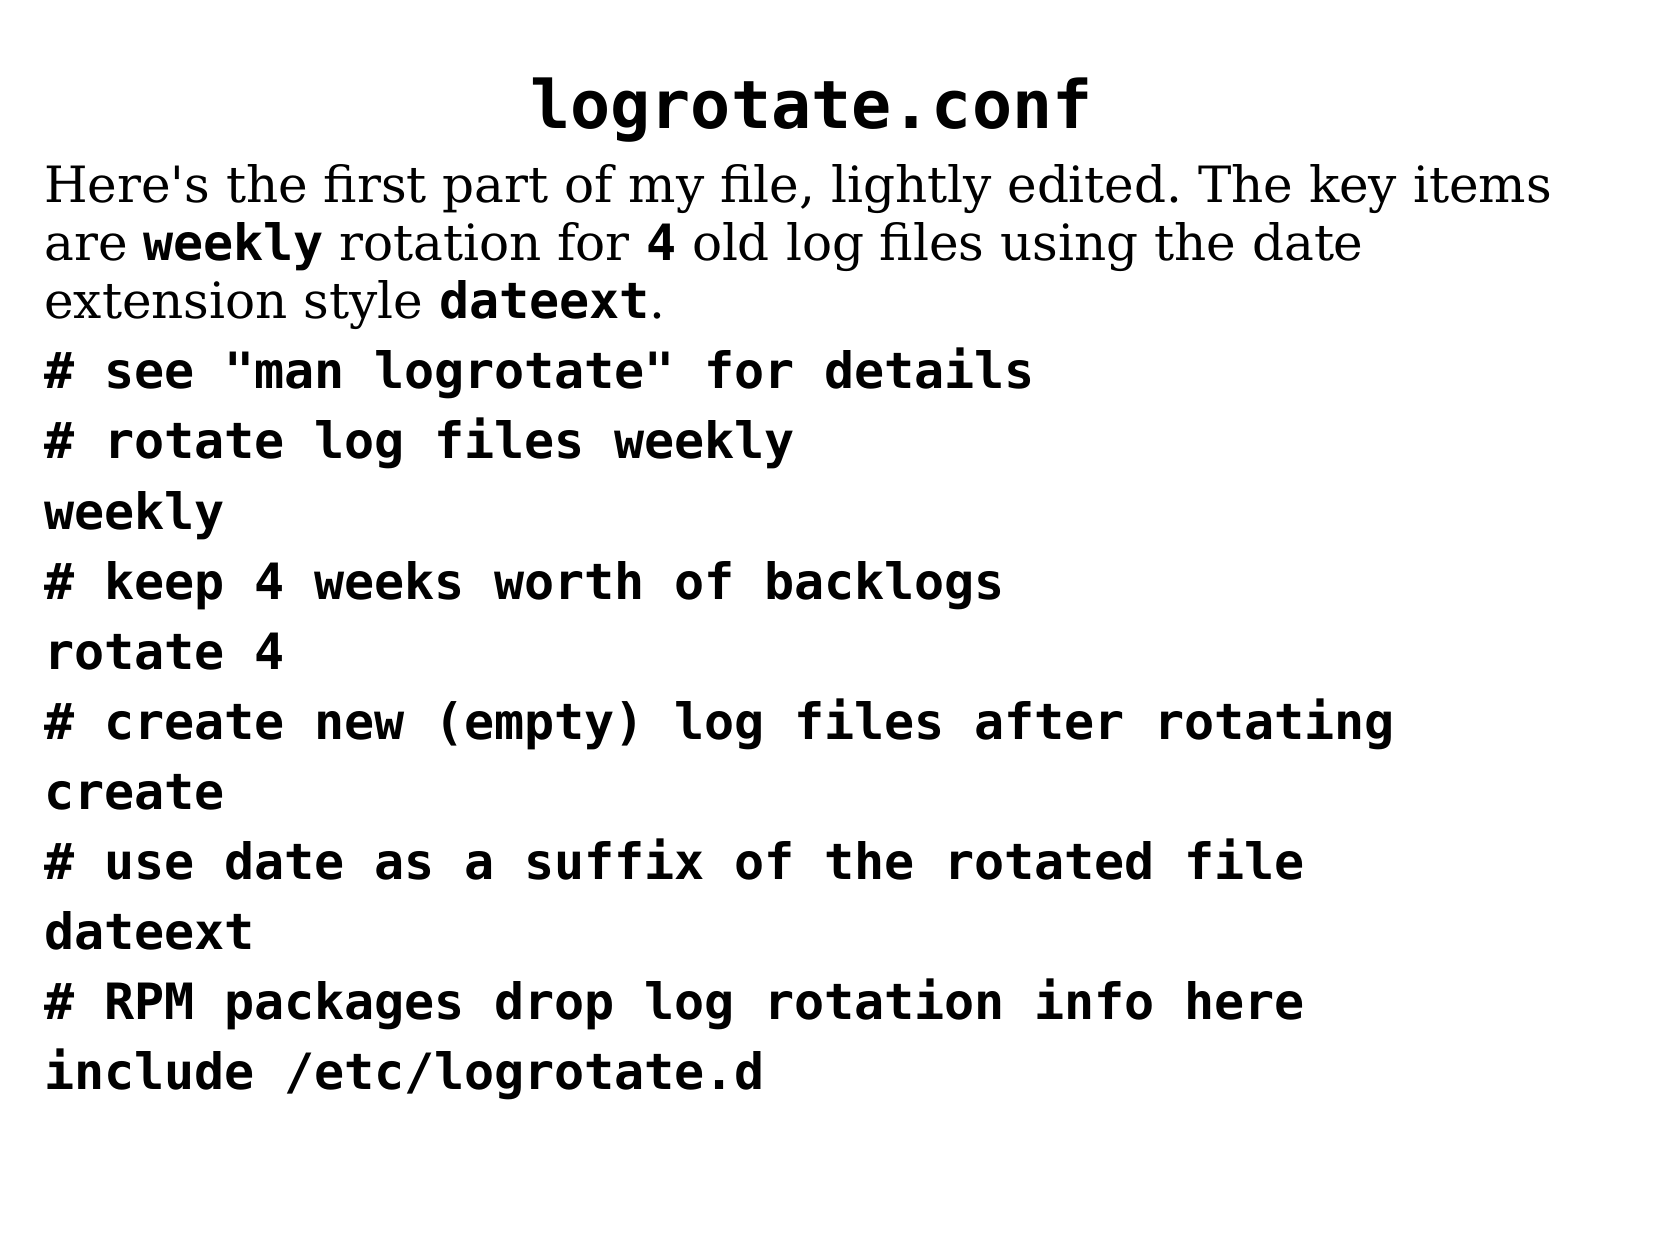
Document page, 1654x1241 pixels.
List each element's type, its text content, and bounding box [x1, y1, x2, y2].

text_box logrotate.conf Here's the first part of my file, lightly edited. The key items are weekly rotation for 4 old log files using the date extension style dateext. # see "man logrotate" for details # rotate log files weekly weekly # keep 4 weeks worth of backlogs rotate 4 # create new (empty) log files after rotating create # use date as a suffix of the rotated file dateext # RPM packages drop log rotation info here include /etc/logrotate.d [29, 59, 1595, 1109]
